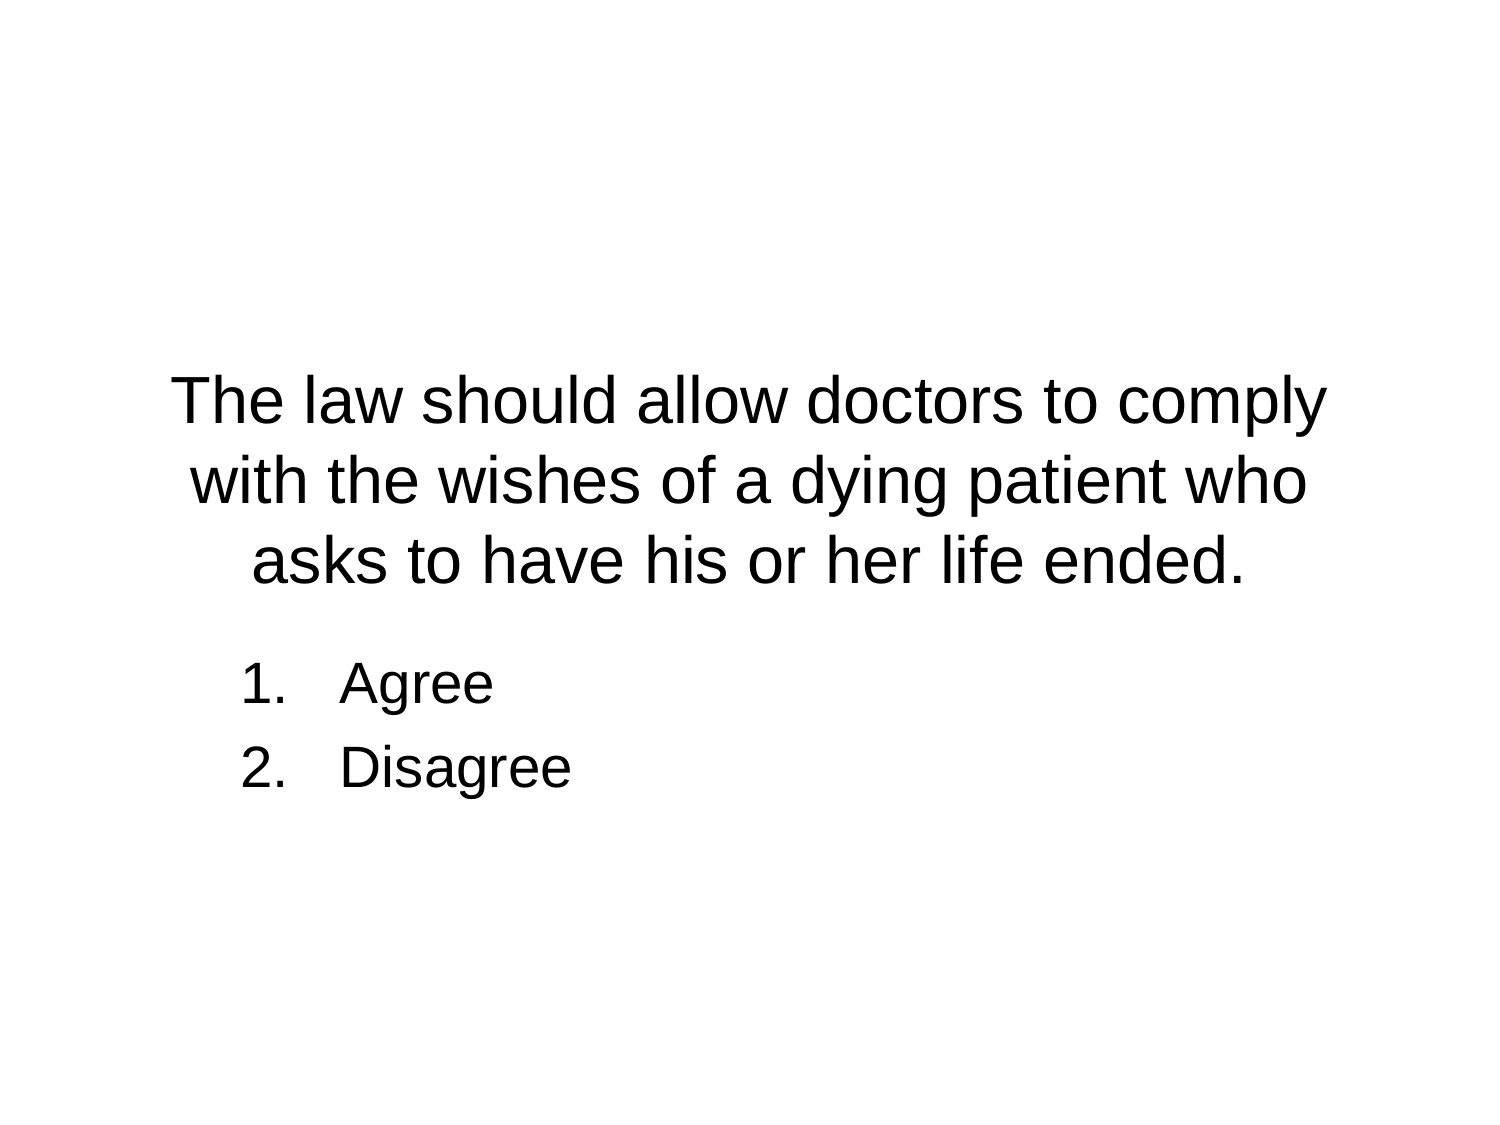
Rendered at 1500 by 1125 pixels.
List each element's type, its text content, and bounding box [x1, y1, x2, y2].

title The law should allow doctors to comply with the wishes of a dying patient who asks to have his or her life ended. [112, 349, 1388, 591]
subtitle Agree Disagree [225, 637, 1276, 925]
